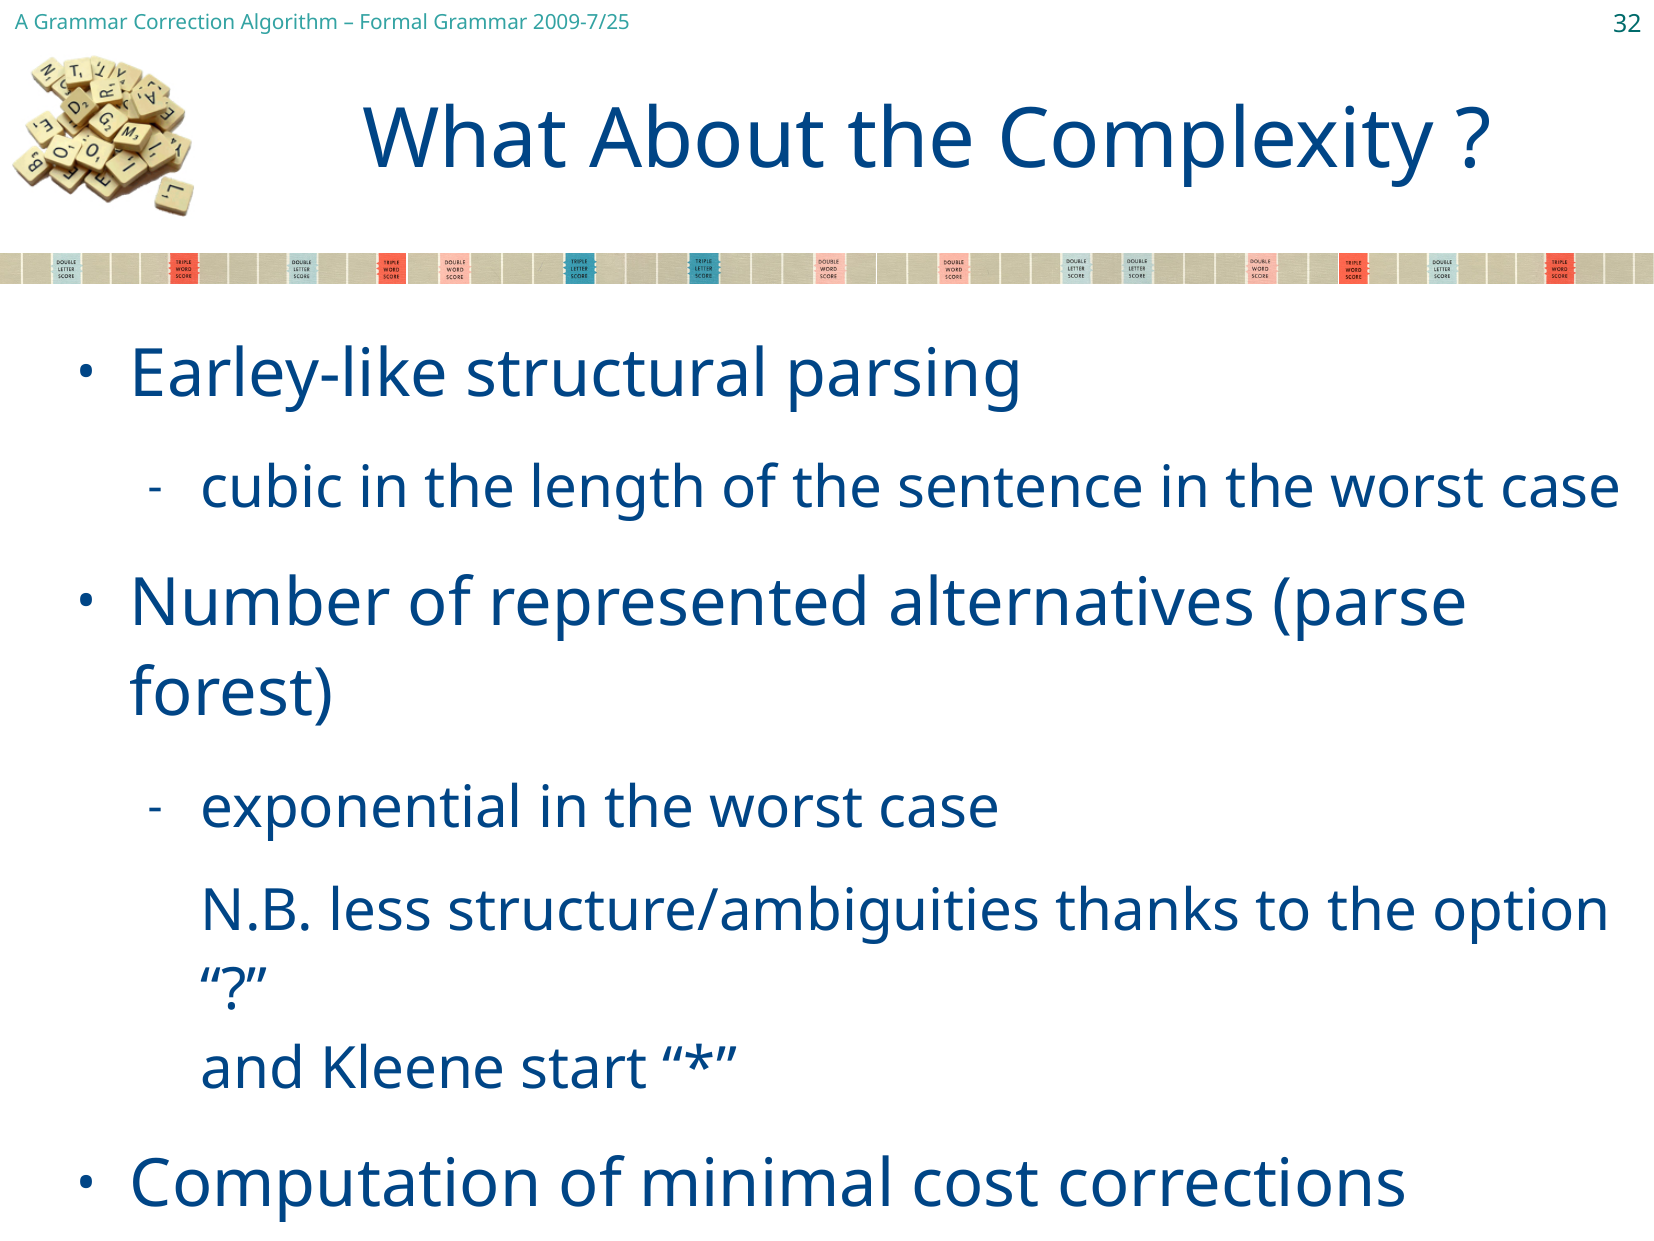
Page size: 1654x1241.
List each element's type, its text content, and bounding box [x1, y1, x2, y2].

picture [1339, 253, 1654, 284]
title What About the Complexity ? [218, 39, 1636, 232]
picture [0, 253, 406, 284]
picture [408, 253, 876, 284]
picture [877, 253, 1338, 284]
picture [11, 53, 195, 219]
list Earley-like structural parsing cubic in the length of the sentence in the worst case Number of represented alternatives (parse forest) exponential in the worst case N.B. less structure/ambiguities thanks to the option “?” and Kleene start “*” Computation of minimal cost corrections exponential in the worst case ☛ [59, 324, 1625, 1196]
